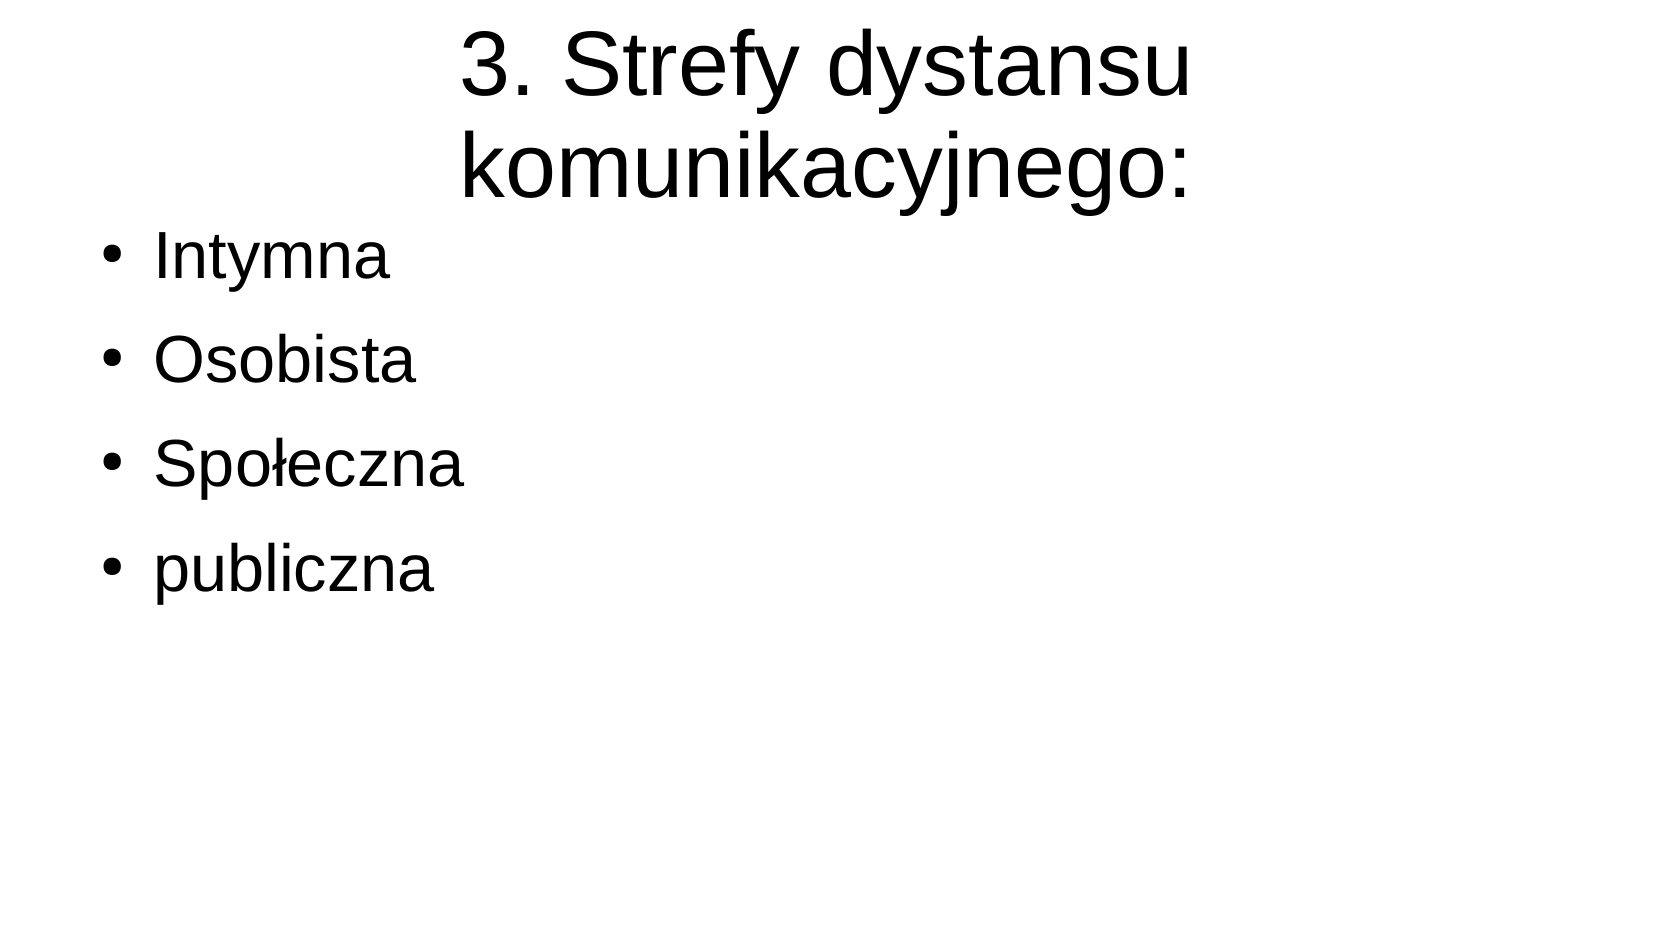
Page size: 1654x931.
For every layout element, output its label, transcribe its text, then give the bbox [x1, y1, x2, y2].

list Intymna Osobista Społeczna publiczna [82, 217, 1571, 758]
title 3. Strefy dystansu komunikacyjnego: [82, 12, 1571, 217]
